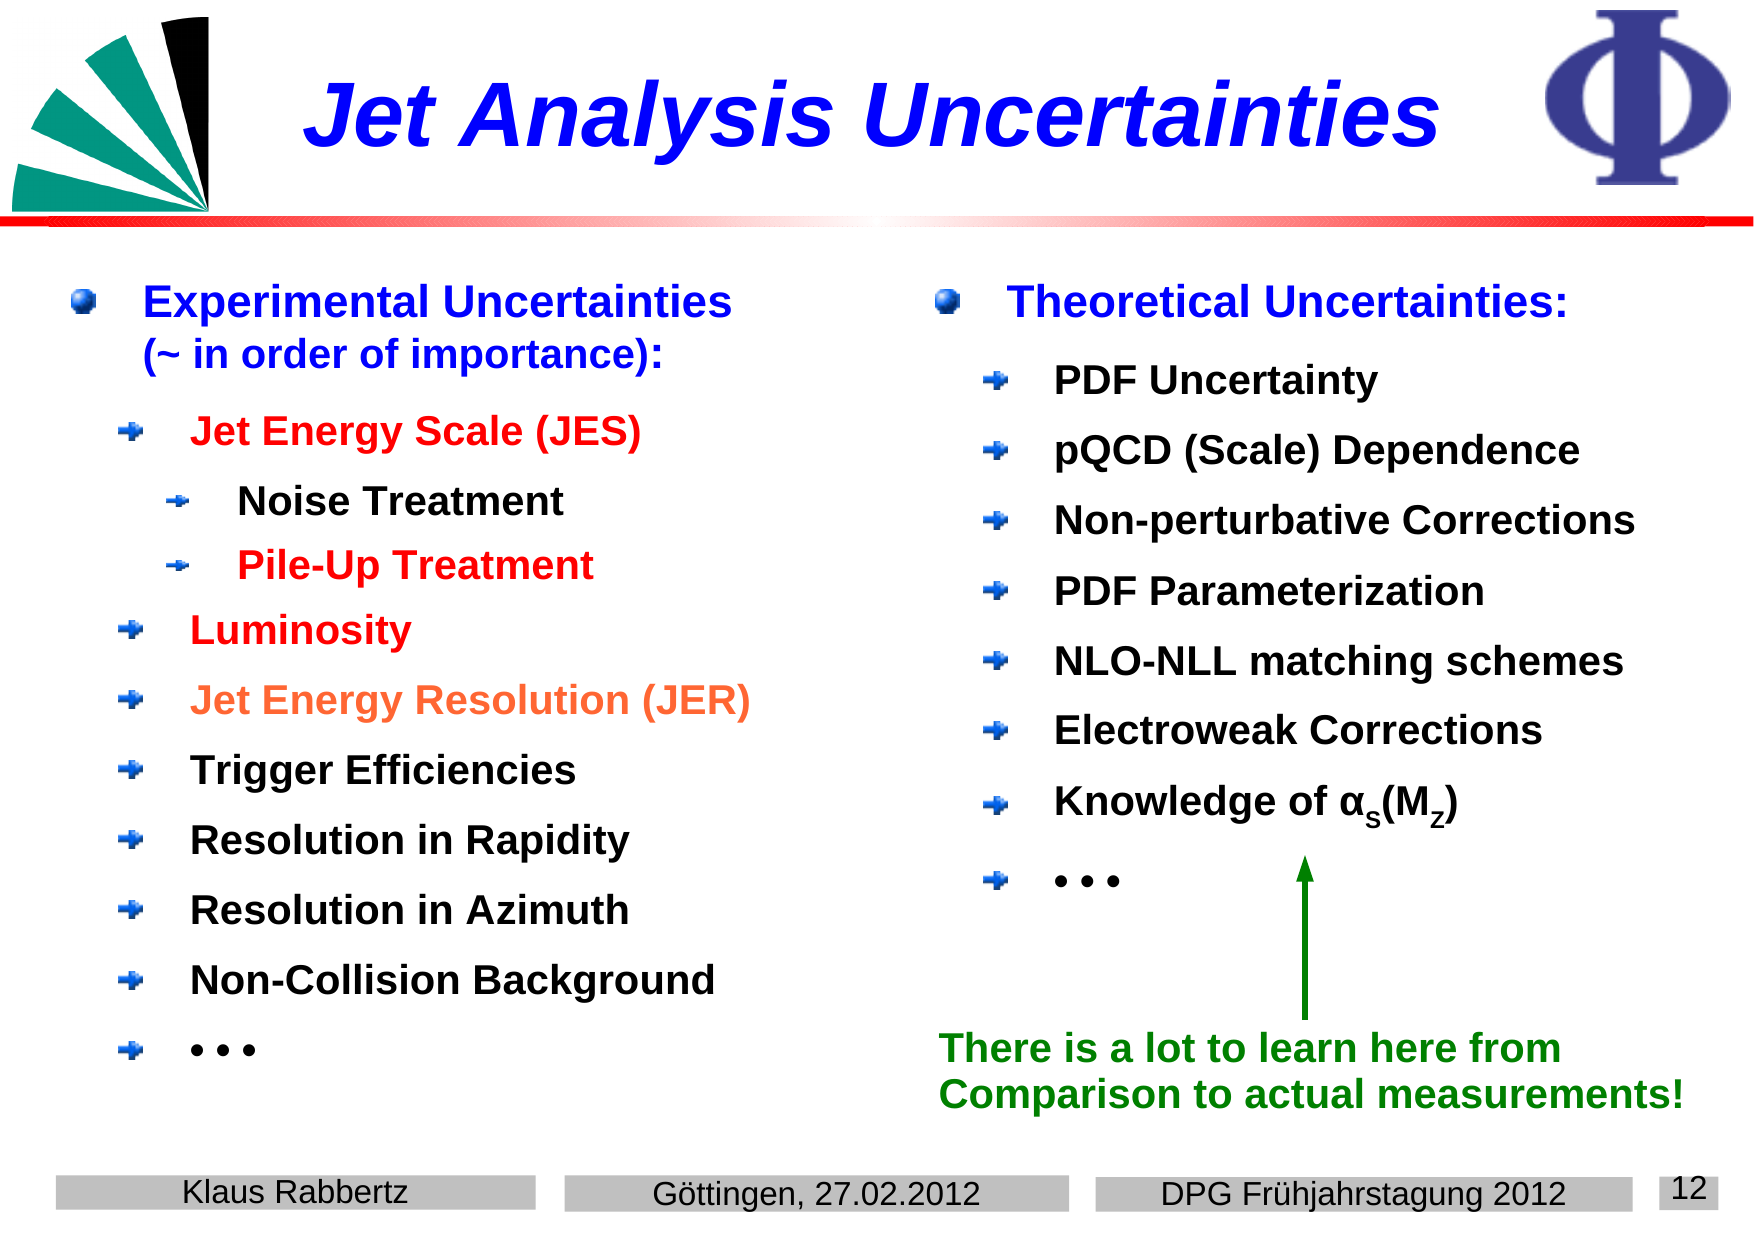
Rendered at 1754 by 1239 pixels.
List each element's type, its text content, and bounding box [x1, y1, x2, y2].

text_box There is a lot to learn here from Comparison to actual measurements! [926, 1018, 1698, 1124]
picture [1545, 10, 1731, 185]
picture [12, 17, 209, 214]
title Jet Analysis Uncertainties [220, 16, 1525, 213]
list Theoretical Uncertainties: PDF Uncertainty pQCD (Scale) Dependence Non-perturbative Corrections PDF Parameterization NLO-NLL matching schemes Electroweak Corrections Knowledge of αS(MZ) • • • [924, 276, 1645, 905]
list Experimental Uncertainties (~ in order of importance): Jet Energy Scale (JES) Noise Treatment Pile-Up Treatment Luminosity Jet Energy Resolution (JER) Trigger Efficiencies Resolution in Rapidity Resolution in Azimuth Non-Collision Background • • • [59, 275, 781, 1074]
